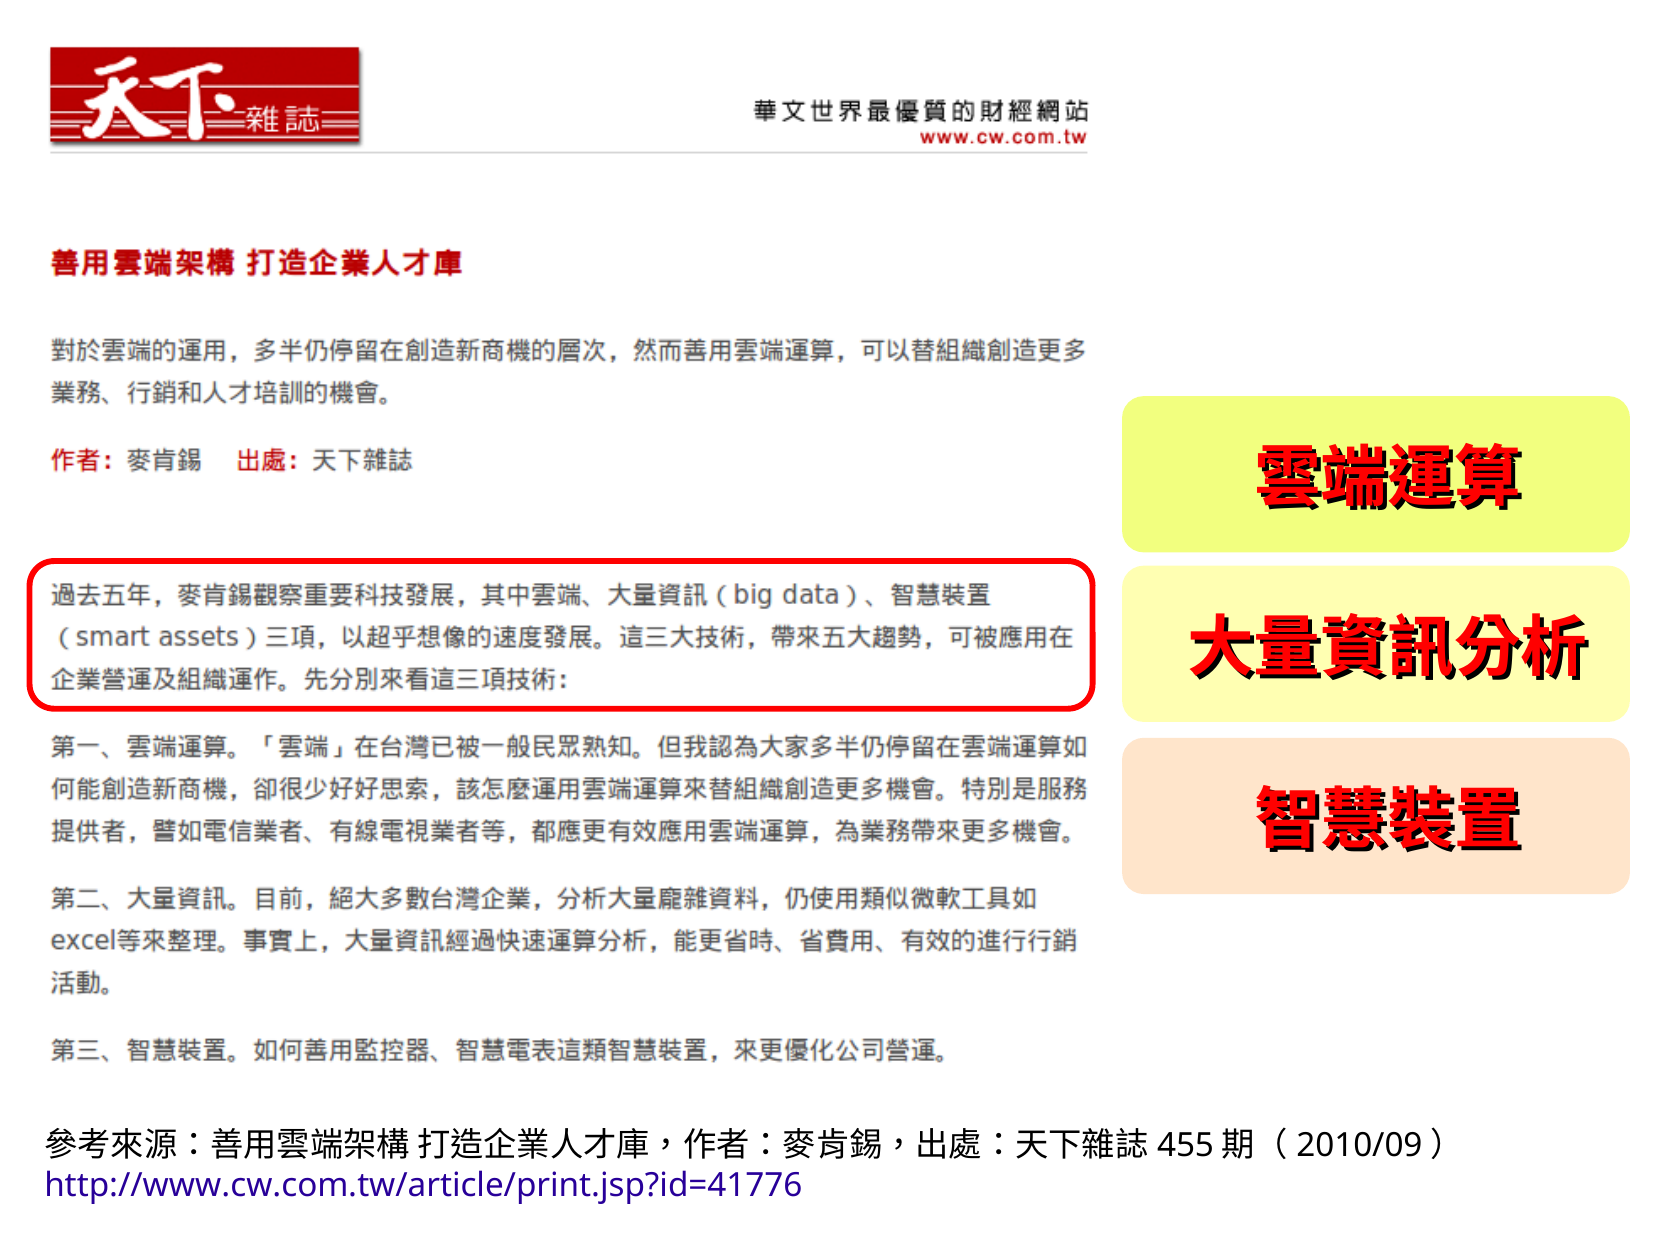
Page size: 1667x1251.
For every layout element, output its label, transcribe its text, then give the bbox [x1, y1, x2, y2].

picture [22, 29, 1145, 1093]
text_box 智慧裝置 [1122, 737, 1630, 895]
text_box 參考來源：善用雲端架構 打造企業人才庫，作者：麥肯錫，出處：天下雜誌455期（2010/09） http://www.cw.com.tw/article/print.jsp?id=41776 [29, 1115, 1625, 1211]
text_box 大量資訊分析 [1122, 565, 1630, 722]
text_box 雲端運算 [1122, 396, 1630, 553]
